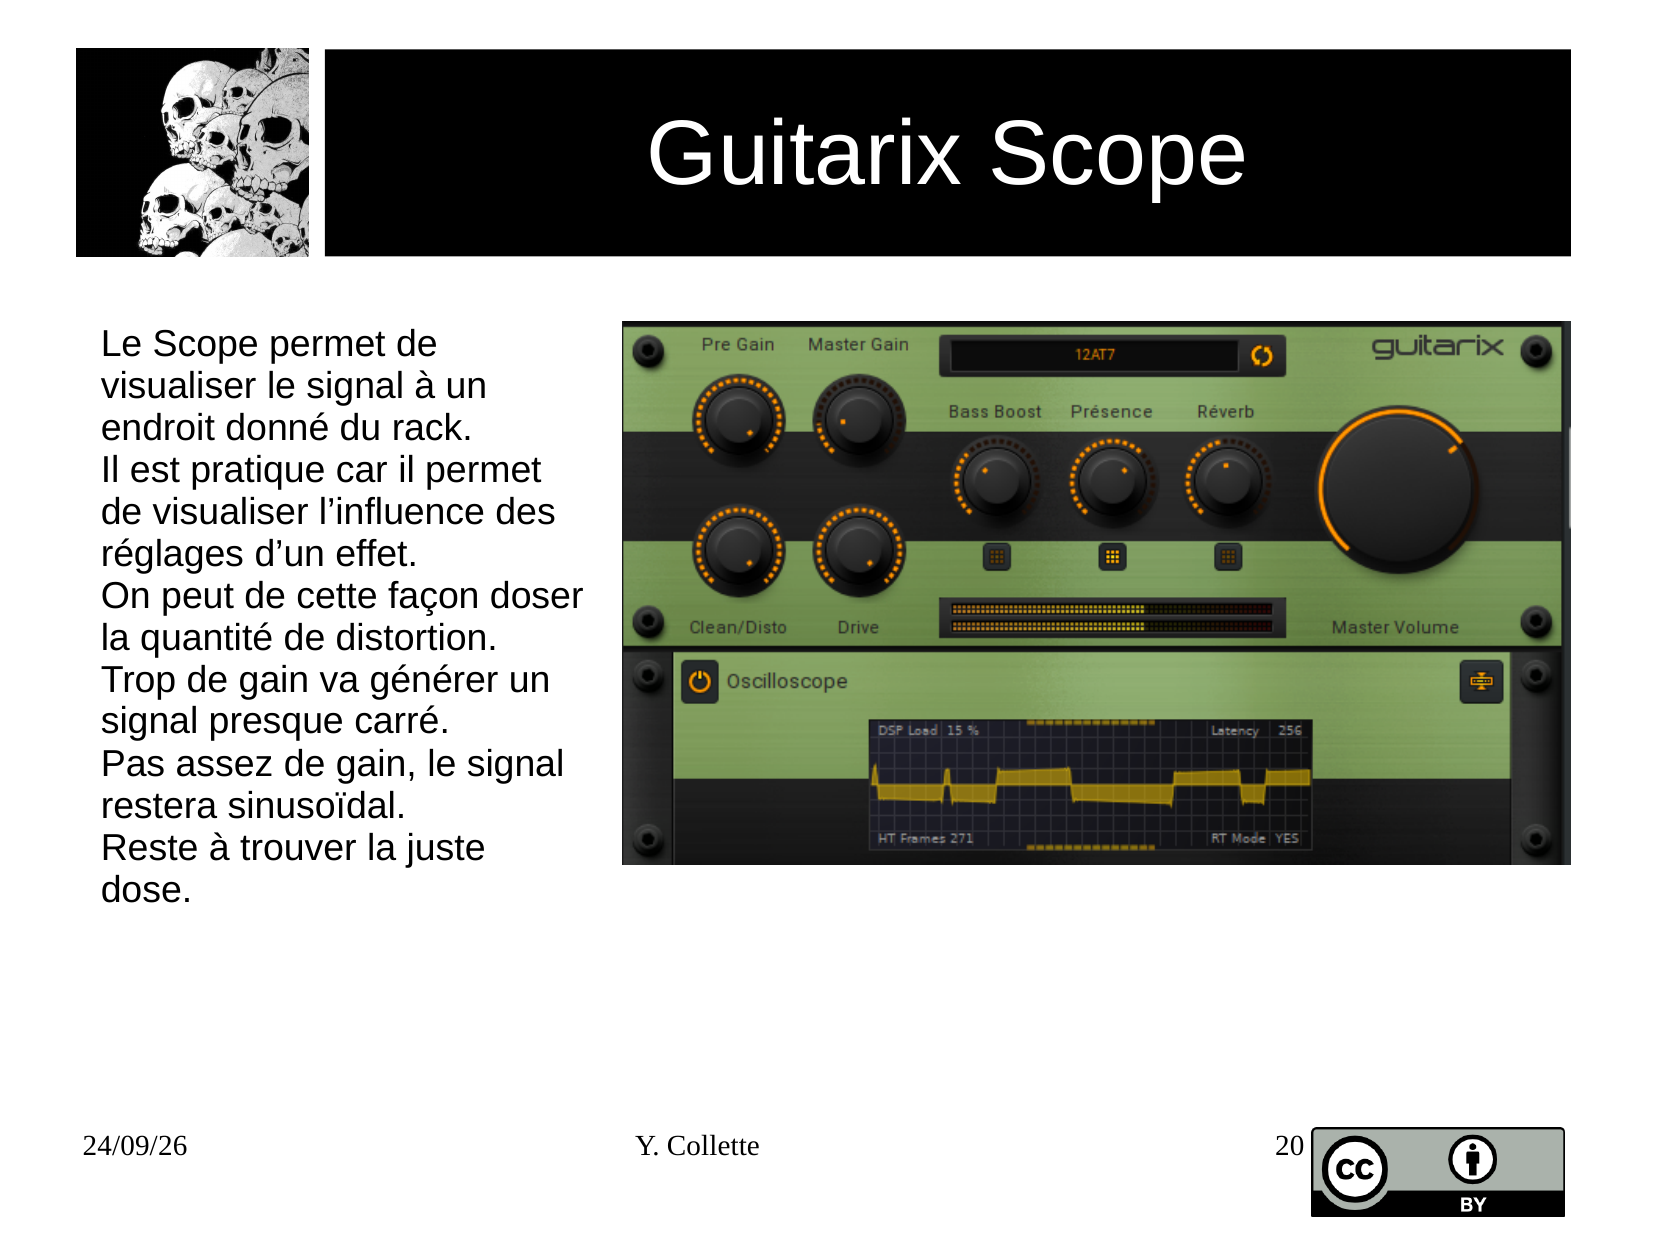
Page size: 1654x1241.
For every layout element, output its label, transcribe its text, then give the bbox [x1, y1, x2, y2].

picture [622, 321, 1571, 865]
picture [76, 48, 309, 257]
text_box Le Scope permet de visualiser le signal à un endroit donné du rack. Il est pratique car il permet de visualiser l’influence des réglages d’un effet. On peut de cette façon doser la quantité de distortion. Trop de gain va générer un signal presque carré. Pas assez de gain, le signal restera sinusoïdal. Reste à trouver la juste dose. [86, 314, 603, 918]
picture [1311, 1127, 1565, 1217]
title Guitarix Scope [324, 49, 1571, 257]
